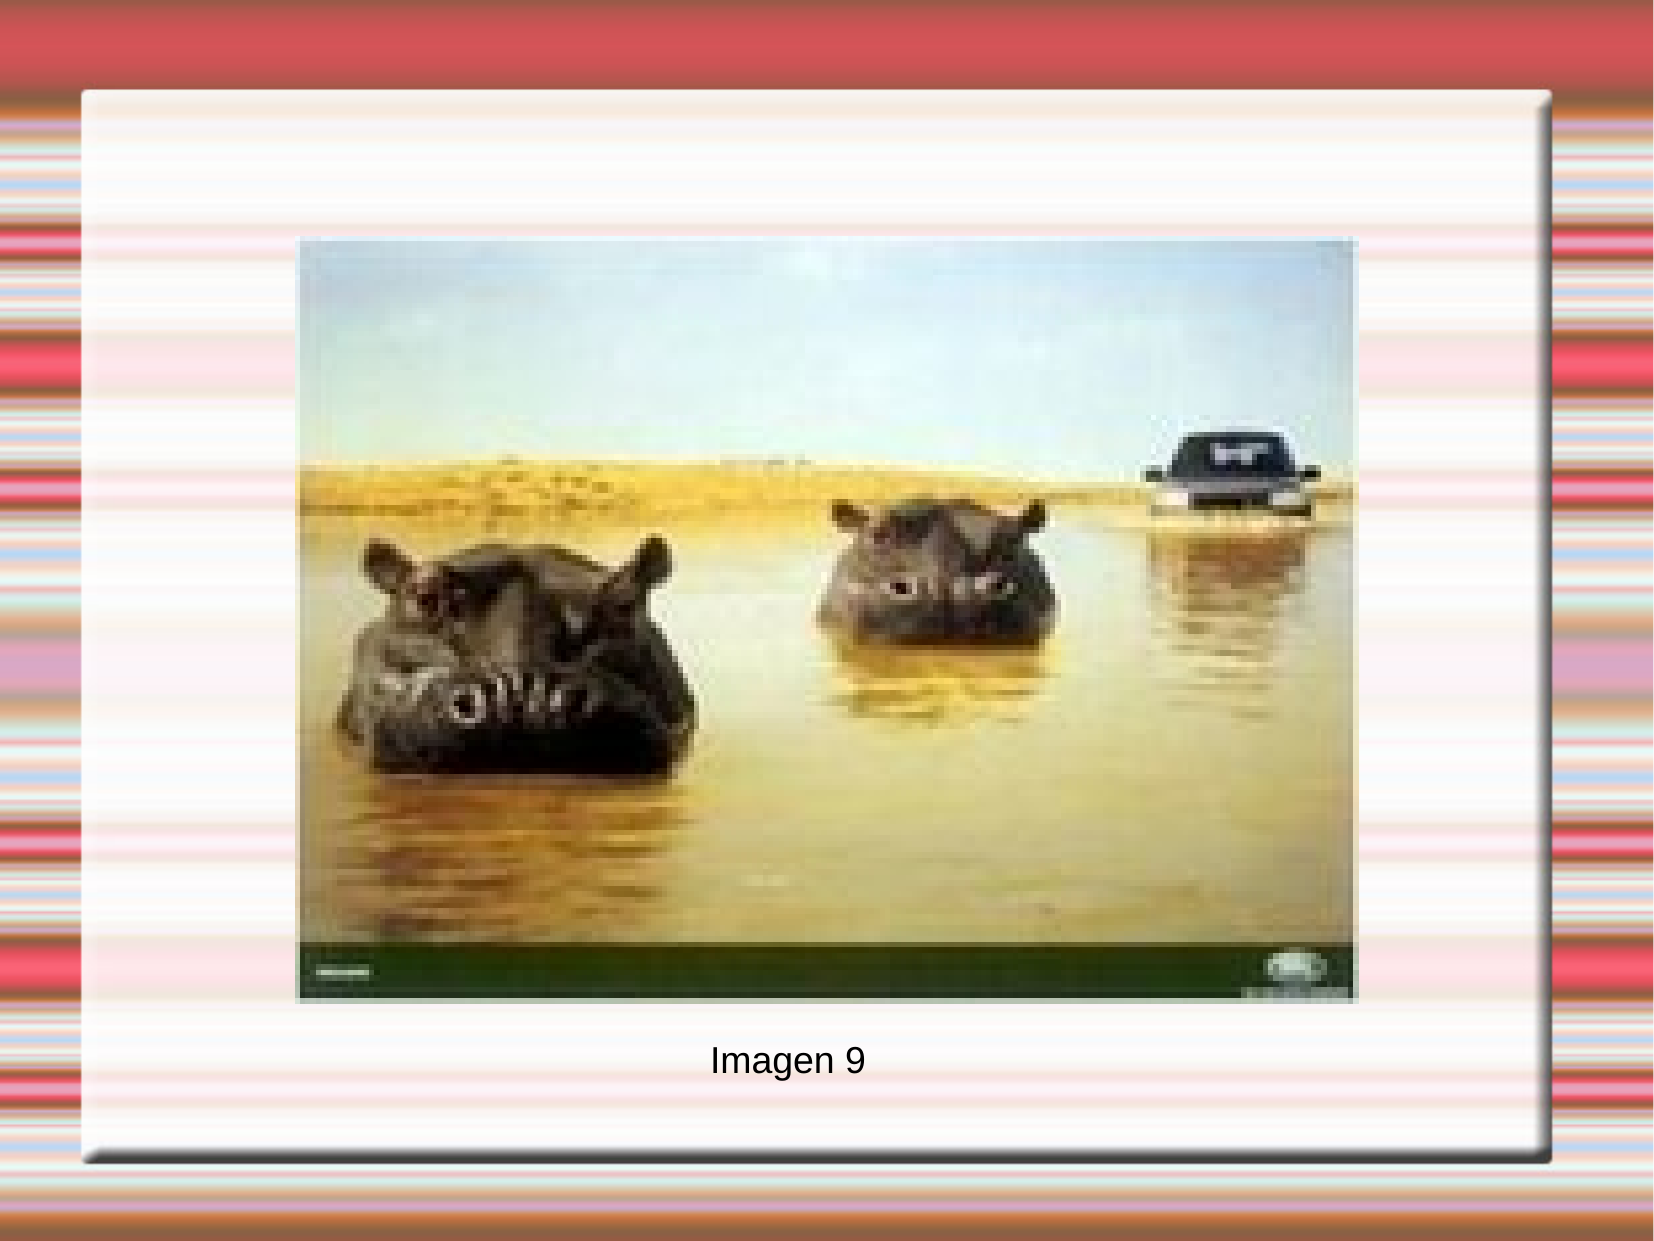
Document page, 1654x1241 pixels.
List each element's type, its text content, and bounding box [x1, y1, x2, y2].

picture [0, 0, 1654, 1241]
text_box Imagen 9 [695, 1031, 932, 1089]
